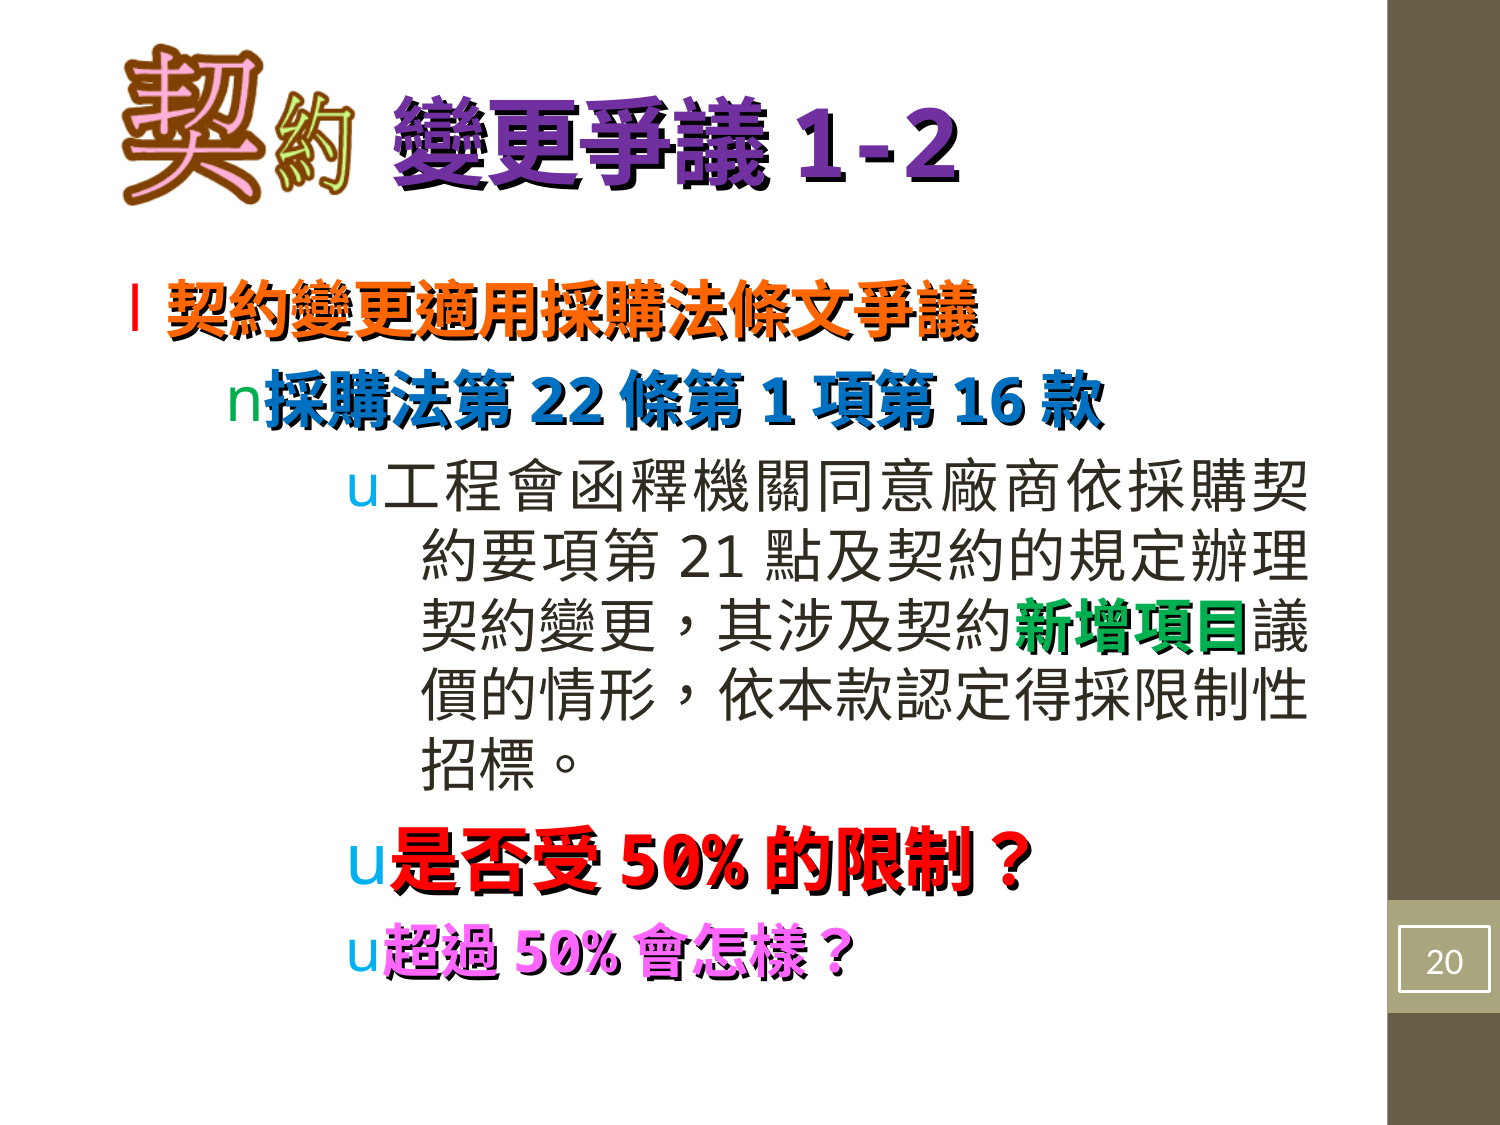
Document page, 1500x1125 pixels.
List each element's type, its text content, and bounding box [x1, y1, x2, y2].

text_box 20 [1399, 926, 1490, 992]
picture [100, 36, 368, 211]
title 變更爭議1-2 [75, 45, 1326, 233]
list 契約變更適用採購法條文爭議 採購法第22條第1項第16款 工程會函釋機關同意廠商依採購契約要項第21點及契約的規定辦理契約變更，其涉及契約新增項目議價的情形，依本款認定得採限制性招標。 是否受50%的限制？ 超過50%會怎樣？ [75, 262, 1326, 1106]
